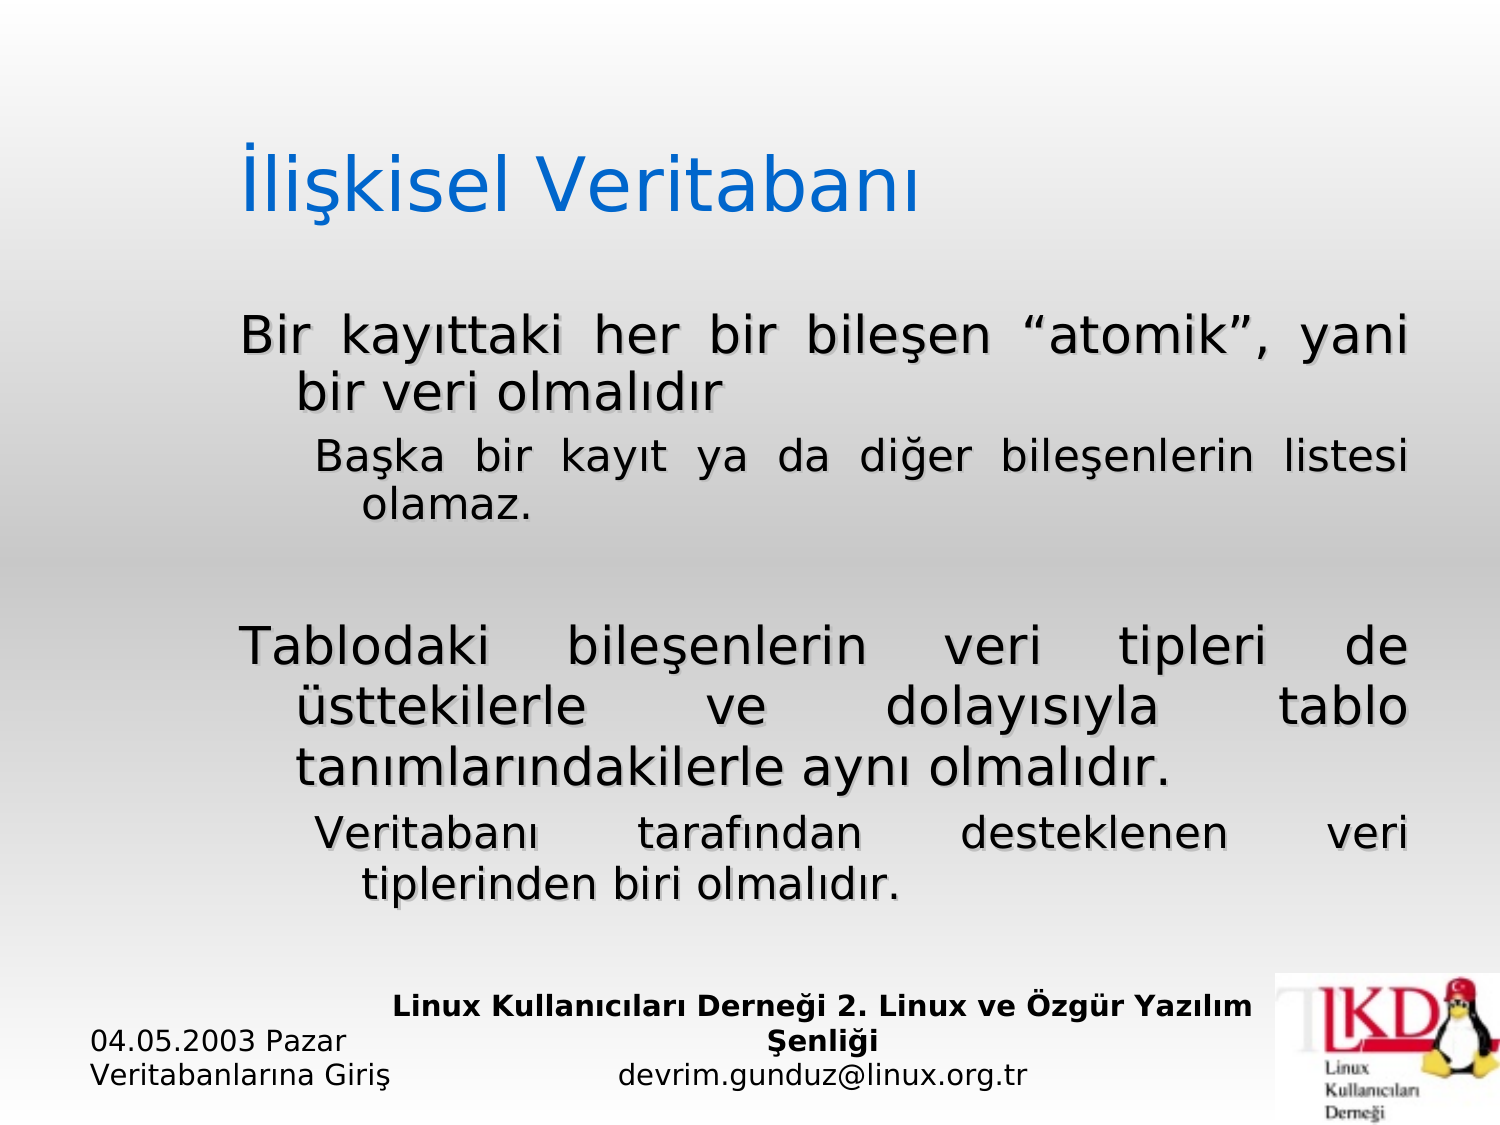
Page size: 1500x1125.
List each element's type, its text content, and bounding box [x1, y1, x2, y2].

picture [1275, 973, 1500, 1125]
list Bir kayıttaki her bir bileşen “atomik”, yani bir veri olmalıdır Başka bir kayıt ya da diğer bileşenlerin listesi olamaz. Tablodaki bileşenlerin veri tipleri de üsttekilerle ve dolayısıyla tablo tanımlarındakilerle aynı olmalıdır. Veritabanı tarafından desteklenen veri tiplerinden biri olmalıdır. [224, 299, 1425, 975]
title İlişkisel Veritabanı [224, 49, 1425, 237]
